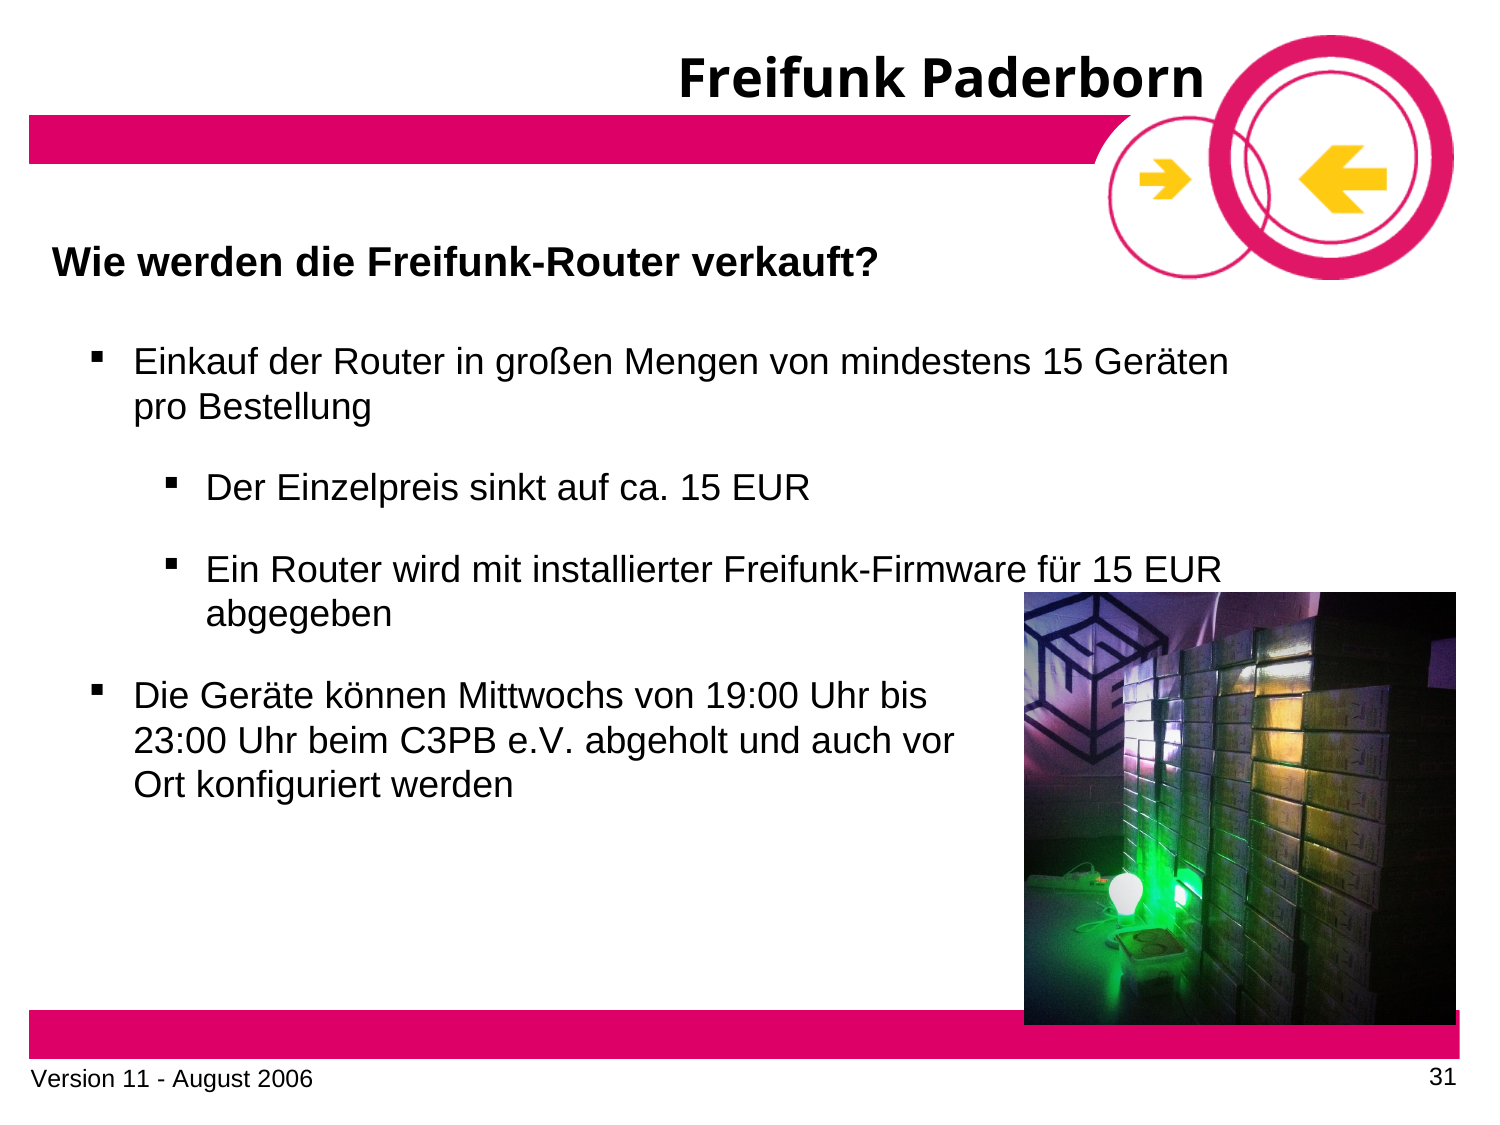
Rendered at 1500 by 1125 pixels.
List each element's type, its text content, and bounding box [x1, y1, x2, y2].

picture [1024, 592, 1456, 1025]
text_box Wie werden die Freifunk-Router verkauft? [51, 235, 1045, 395]
text_box Einkauf der Router in großen Mengen von mindestens 15 Geräten pro Bestellung Der Einzelpreis sinkt auf ca. 15 EUR Ein Router wird mit installierter Freifunk-Firmware für 15 EUR abgegeben Die Geräte können Mittwochs von 19:00 Uhr bis 23:00 Uhr beim C3PB e.V. abgeholt und auch vor Ort konfiguriert werden [59, 337, 1288, 976]
picture [1107, 35, 1454, 280]
